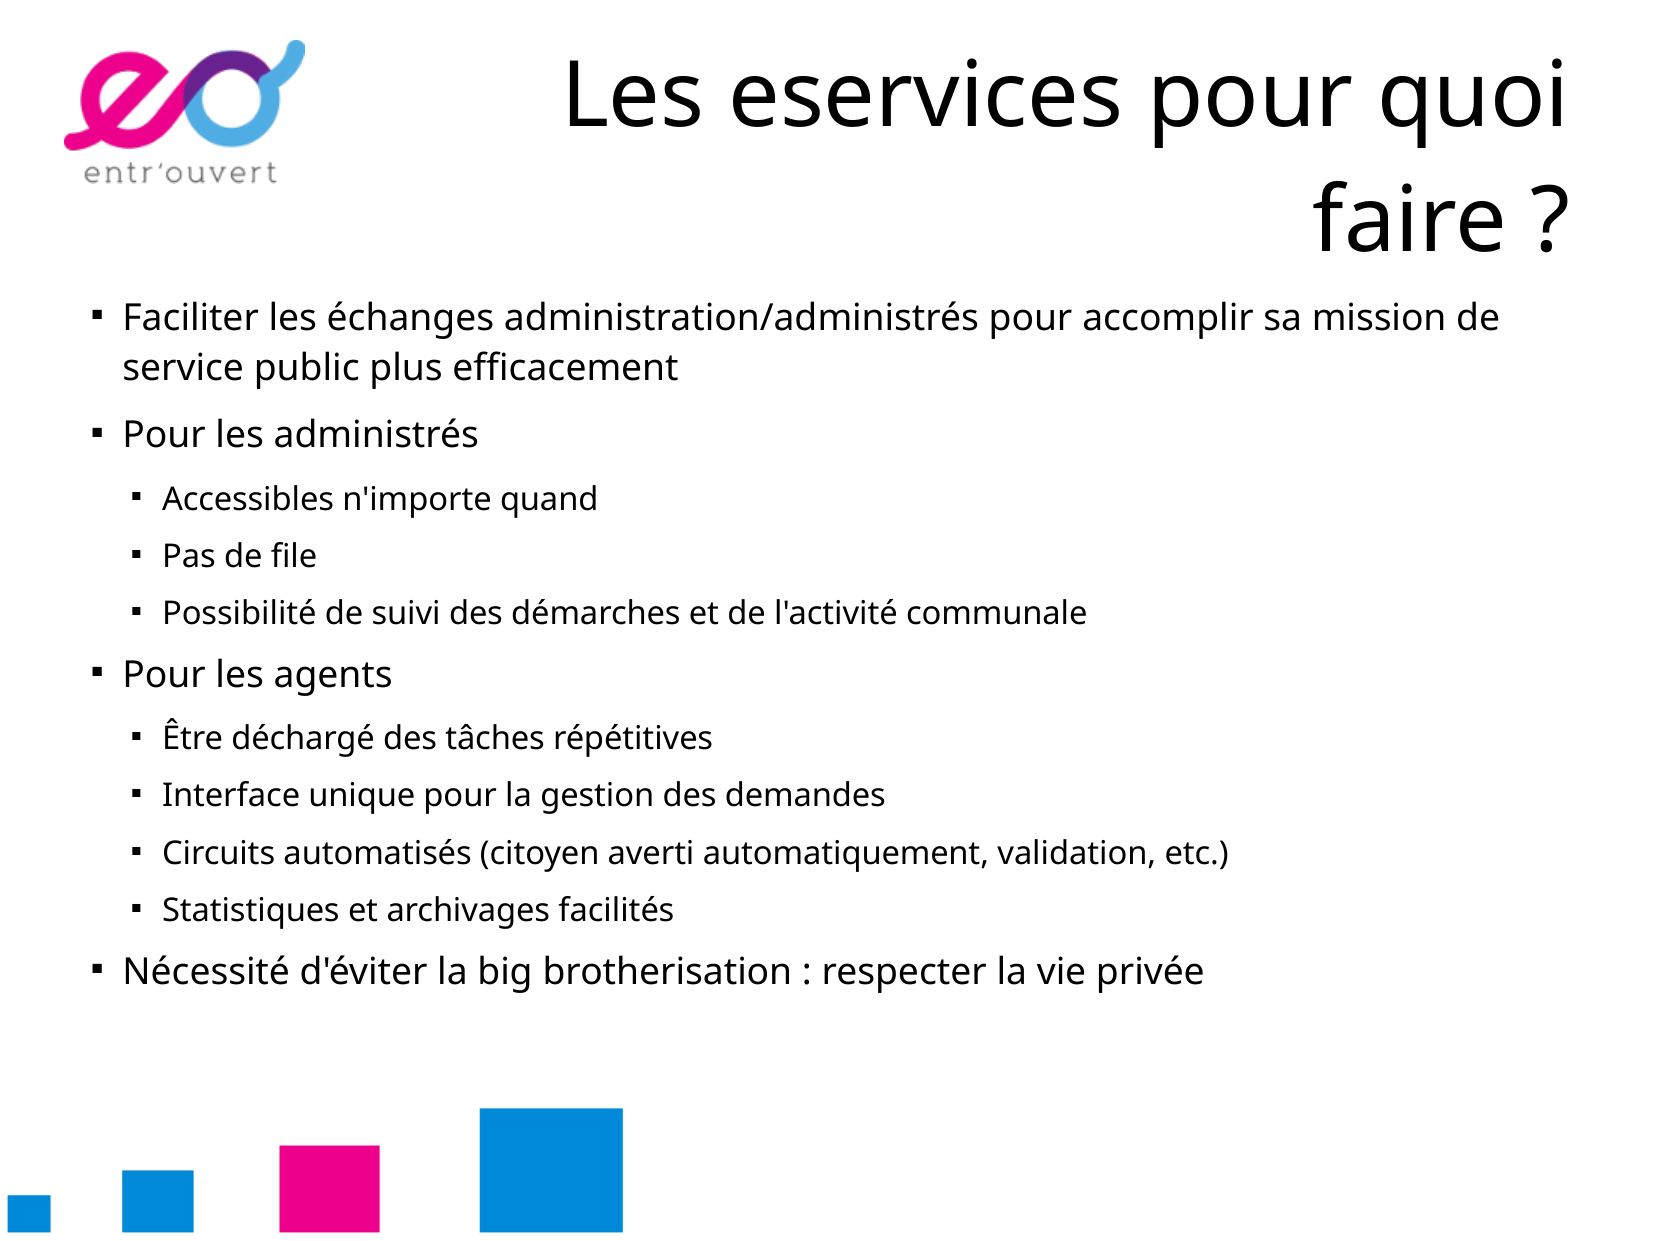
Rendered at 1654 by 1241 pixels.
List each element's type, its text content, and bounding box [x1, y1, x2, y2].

list Faciliter les échanges administration/administrés pour accomplir sa mission de service public plus efficacement Pour les administrés Accessibles n'importe quand Pas de file Possibilité de suivi des démarches et de l'activité communale Pour les agents Être déchargé des tâches répétitives Interface unique pour la gestion des demandes Circuits automatisés (citoyen averti automatiquement, validation, etc.) Statistiques et archivages facilités Nécessité d'éviter la big brotherisation : respecter la vie privée [82, 290, 1571, 1010]
picture [5, 1106, 626, 1235]
picture [64, 40, 305, 184]
title Les eservices pour quoi faire ? [354, 42, 1571, 264]
